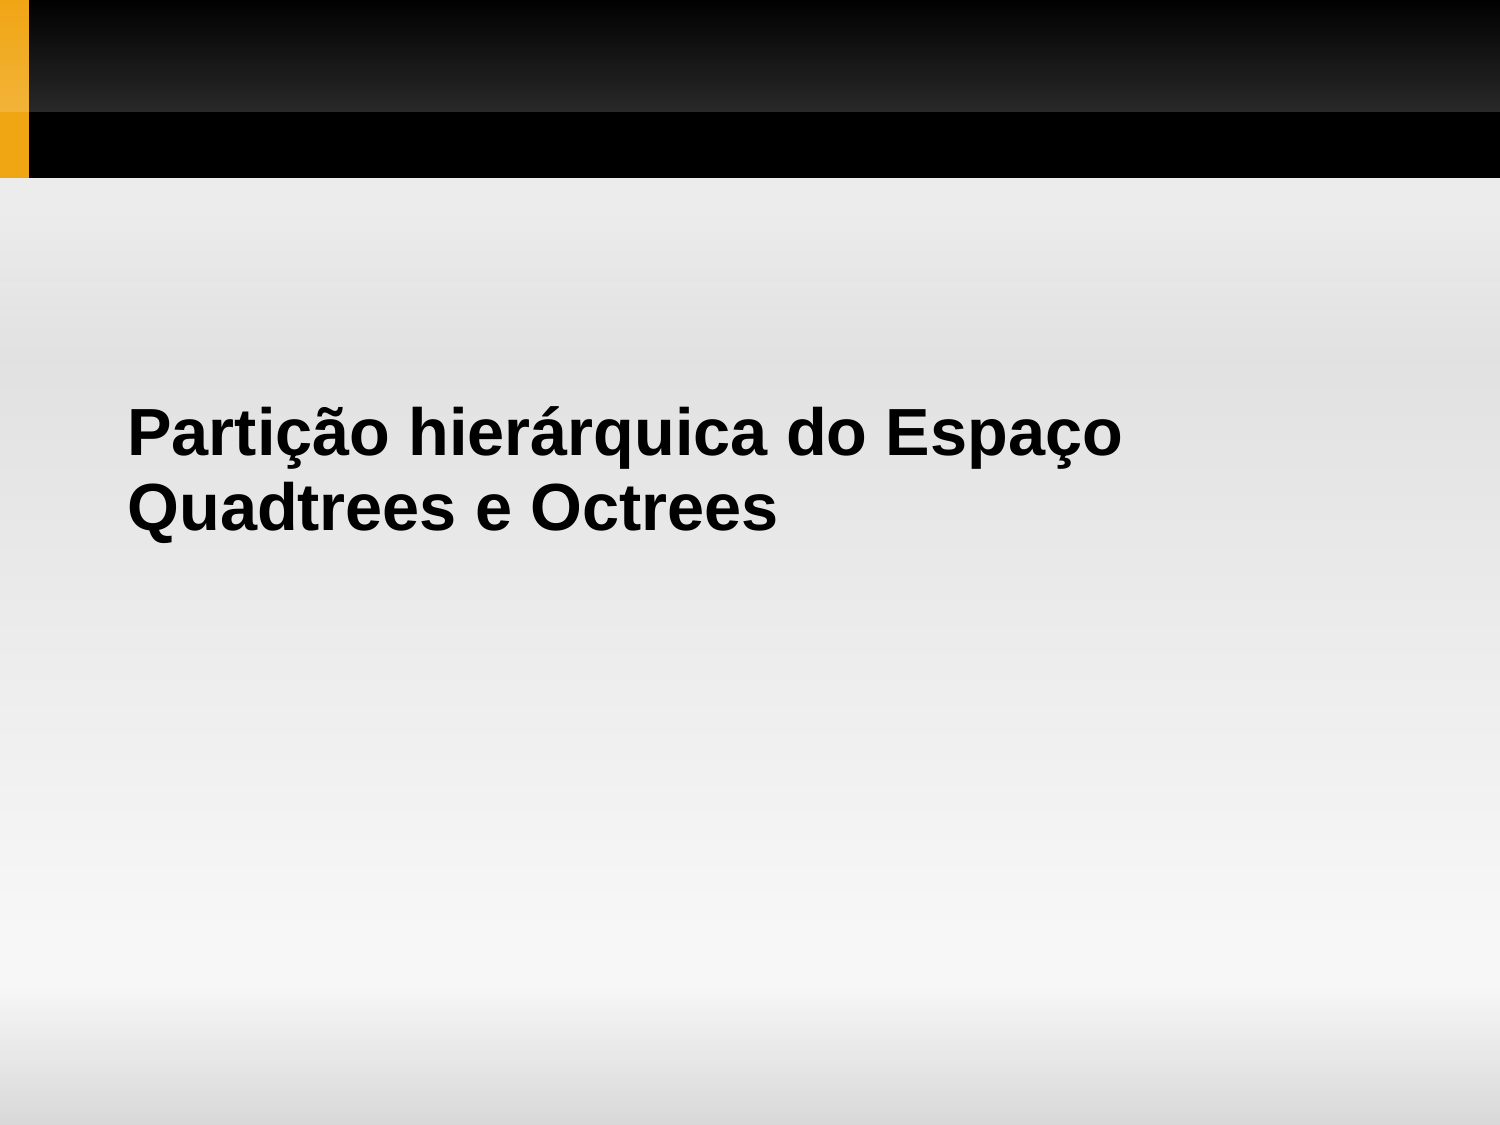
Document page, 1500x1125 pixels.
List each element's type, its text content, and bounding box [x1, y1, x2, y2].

picture [0, 0, 1500, 1125]
title Partição hierárquica do Espaço Quadtrees e Octrees [112, 349, 1388, 591]
